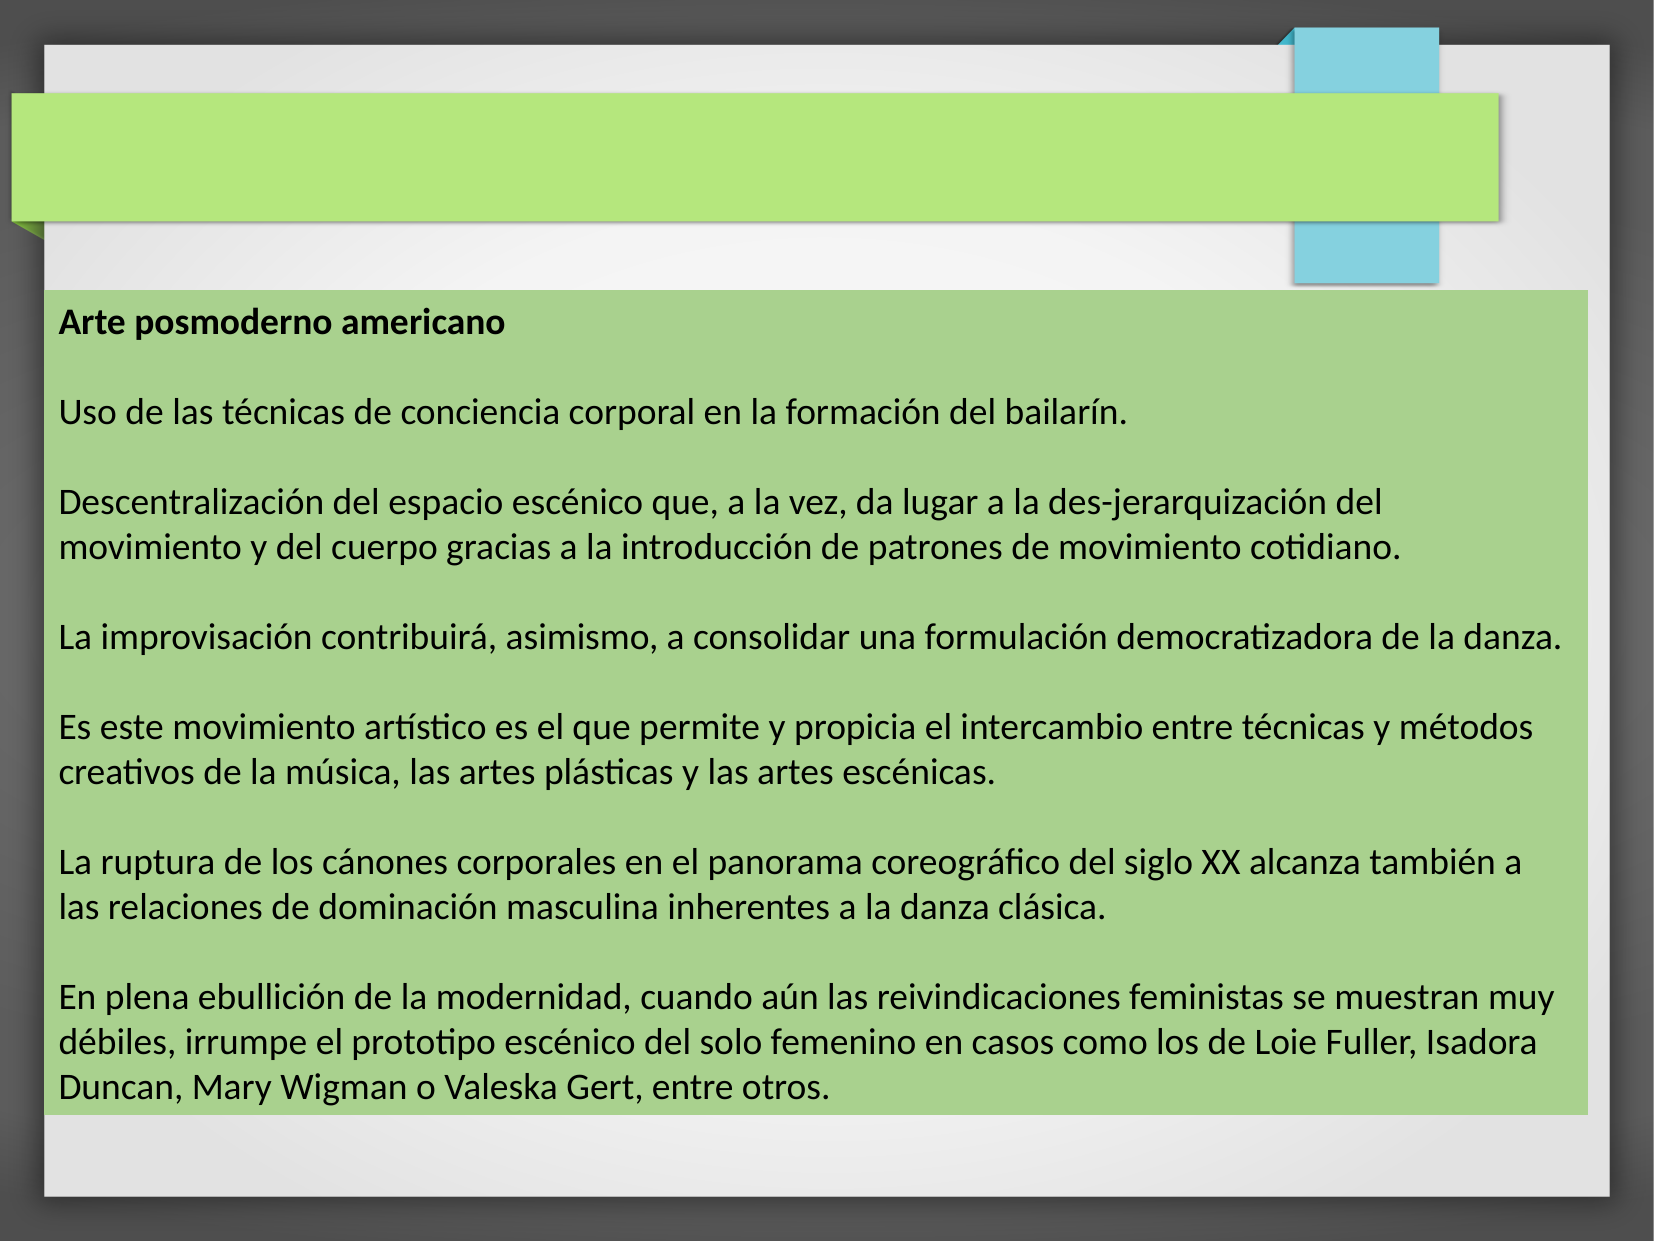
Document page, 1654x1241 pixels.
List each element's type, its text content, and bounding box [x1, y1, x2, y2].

text_box Arte posmoderno americano Uso de las técnicas de conciencia corporal en la formación del bailarín. Descentralización del espacio escénico que, a la vez, da lugar a la des-jerarquización del movimiento y del cuerpo gracias a la introducción de patrones de movimiento cotidiano. La improvisación contribuirá, asimismo, a consolidar una formulación democratizadora de la danza. Es este movimiento artístico es el que permite y propicia el intercambio entre técnicas y métodos creativos de la música, las artes plásticas y las artes escénicas. La ruptura de los cánones corporales en el panorama coreográfico del siglo XX alcanza también a las relaciones de dominación masculina inherentes a la danza clásica. En plena ebullición de la modernidad, cuando aún las reivindicaciones feministas se muestran muy débiles, irrumpe el prototipo escénico del solo femenino en casos como los de Loie Fuller, Isadora Duncan, Mary Wigman o Valeska Gert, entre otros. [44, 290, 1588, 1115]
